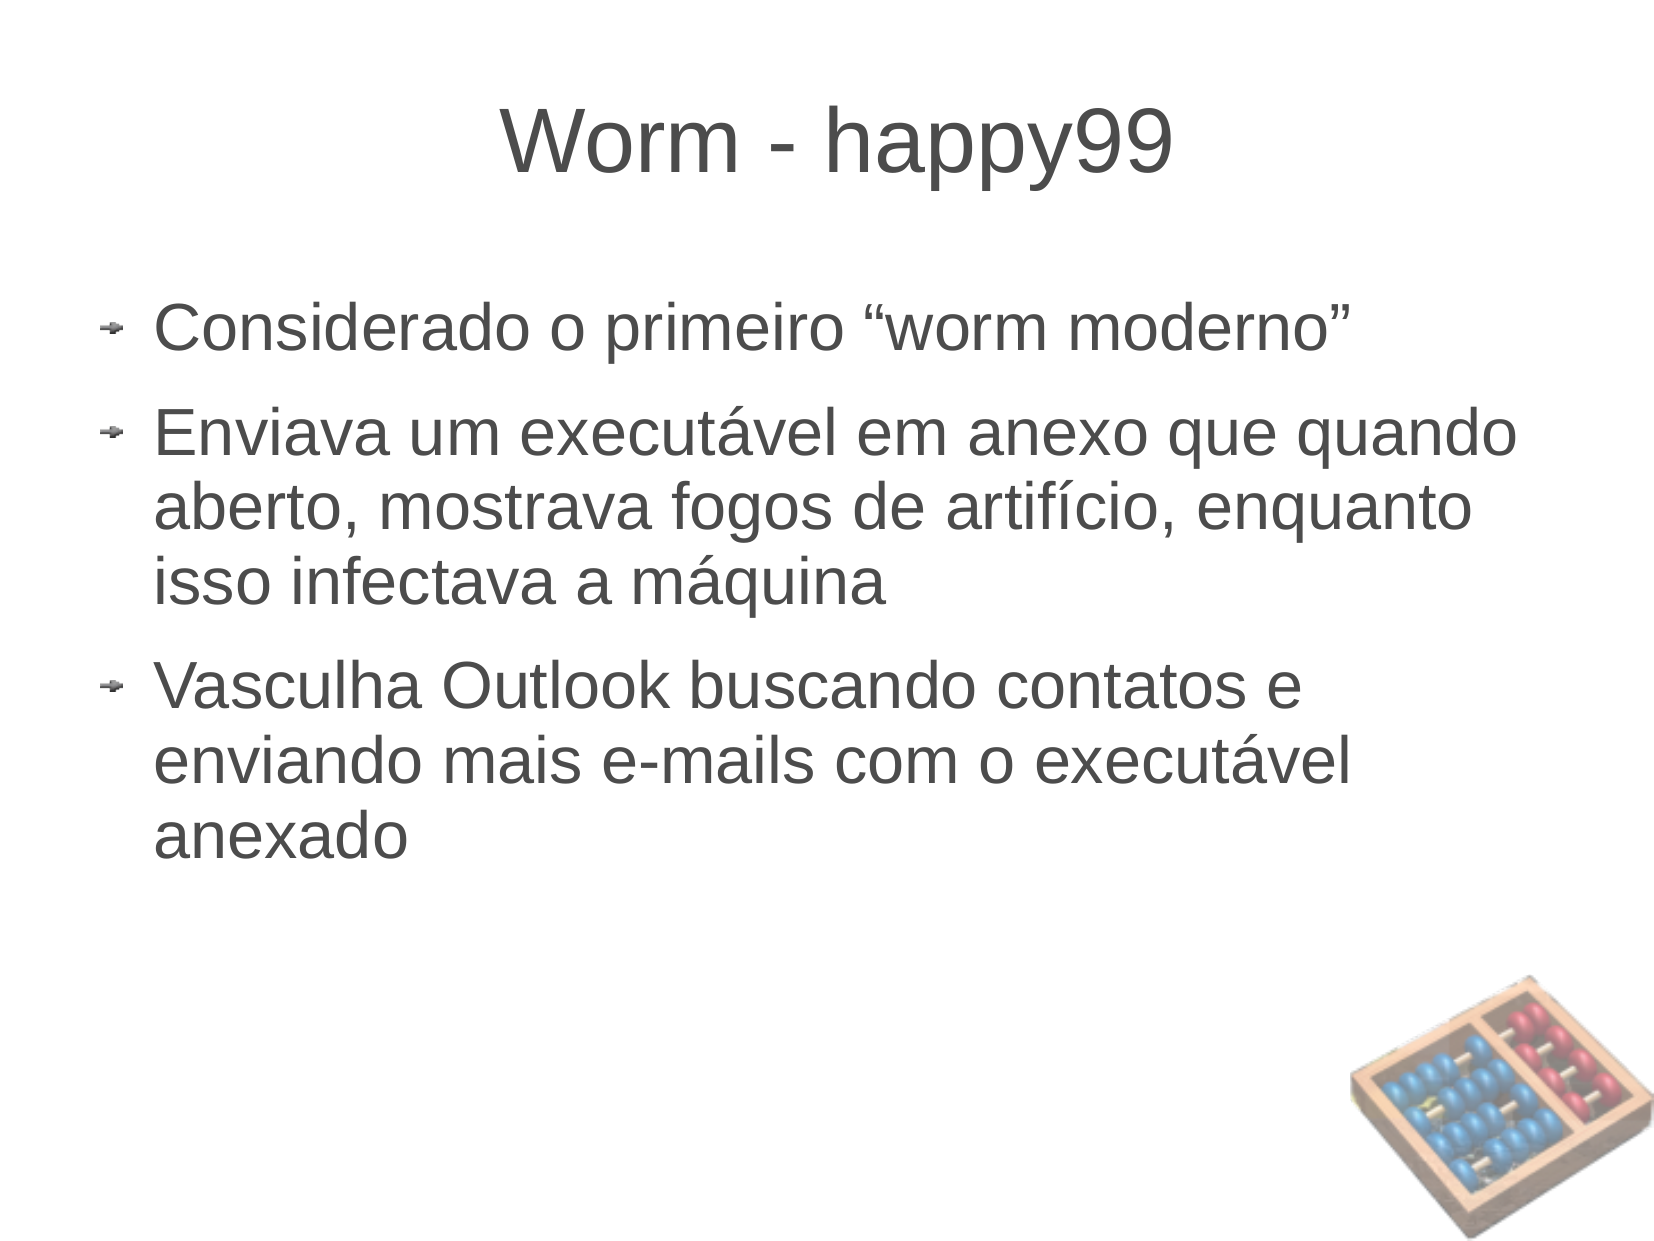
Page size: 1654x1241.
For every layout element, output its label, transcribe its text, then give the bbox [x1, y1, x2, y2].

list Considerado o primeiro “worm moderno” Enviava um executável em anexo que quando aberto, mostrava fogos de artifício, enquanto isso infectava a máquina Vasculha Outlook buscando contatos e enviando mais e-mails com o executável anexado [82, 290, 1571, 1109]
title Worm - happy99 [75, 44, 1601, 238]
